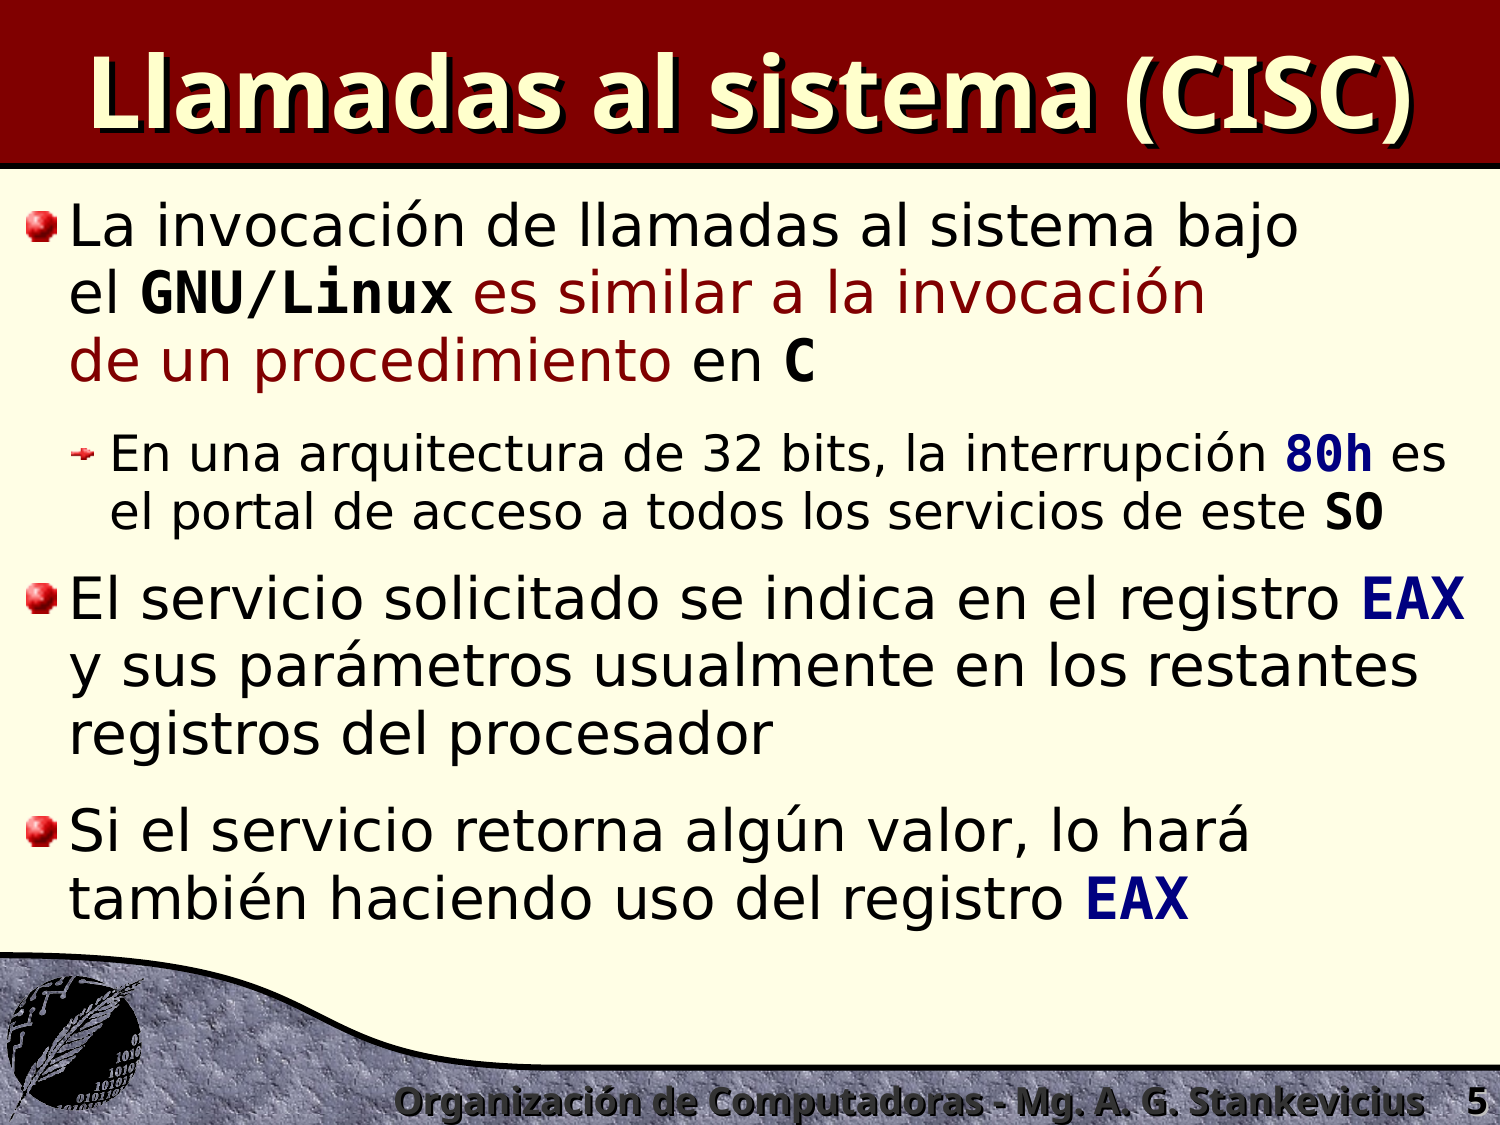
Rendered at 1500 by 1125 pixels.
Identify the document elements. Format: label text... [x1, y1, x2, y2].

list La invocación de llamadas al sistema bajo el GNU/Linux es similar a la invocación de un procedimiento en C En una arquitectura de 32 bits, la interrupción 80h es el portal de acceso a todos los servicios de este SO El servicio solicitado se indica en el registro EAX y sus parámetros usualmente en los restantes registros del procesador Si el servicio retorna algún valor, lo hará también haciendo uso del registro EAX [11, 192, 1486, 962]
picture [1058, 1100, 1065, 1110]
title Llamadas al sistema (CISC) [15, 5, 1485, 160]
picture [448, 1100, 455, 1110]
picture [802, 1100, 806, 1110]
picture [0, 959, 1500, 1125]
